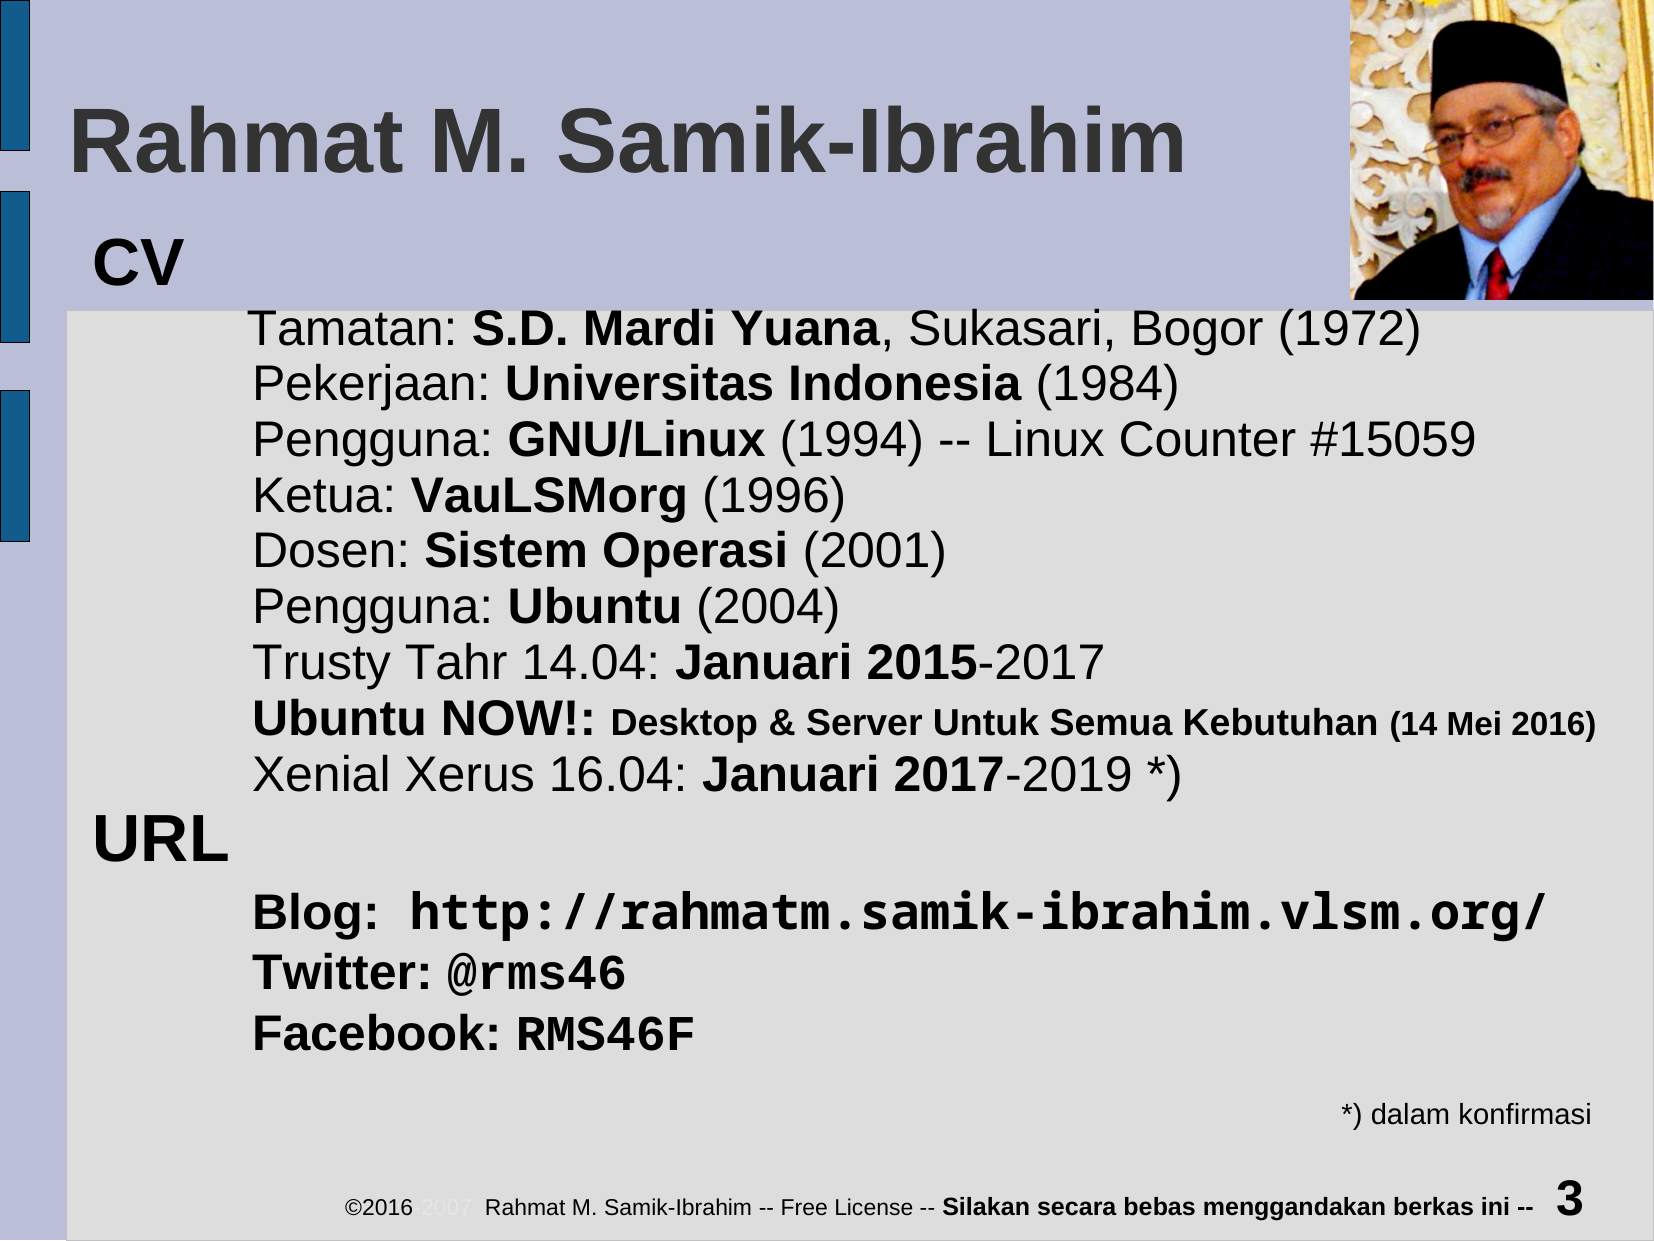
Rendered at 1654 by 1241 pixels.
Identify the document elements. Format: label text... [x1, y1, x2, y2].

title Rahmat M. Samik-Ibrahim [50, 37, 1350, 245]
picture [1350, 0, 1654, 301]
list CV Tamatan: S.D. Mardi Yuana, Sukasari, Bogor (1972) Pekerjaan: Universitas Indonesia (1984) Pengguna: GNU/Linux (1994) -- Linux Counter #15059 Ketua: VauLSMorg (1996) Dosen: Sistem Operasi (2001) Pengguna: Ubuntu (2004) Trusty Tahr 14.04: Januari 2015-2017 Ubuntu NOW!: Desktop & Server Untuk Semua Kebutuhan (14 Mei 2016) Xenial Xerus 16.04: Januari 2017-2019 *) URL Blog: http://rahmatm.samik-ibrahim.vlsm.org/ Twitter: @rms46 Facebook: RMS46F *) dalam konfirmasi [75, 225, 1651, 1163]
